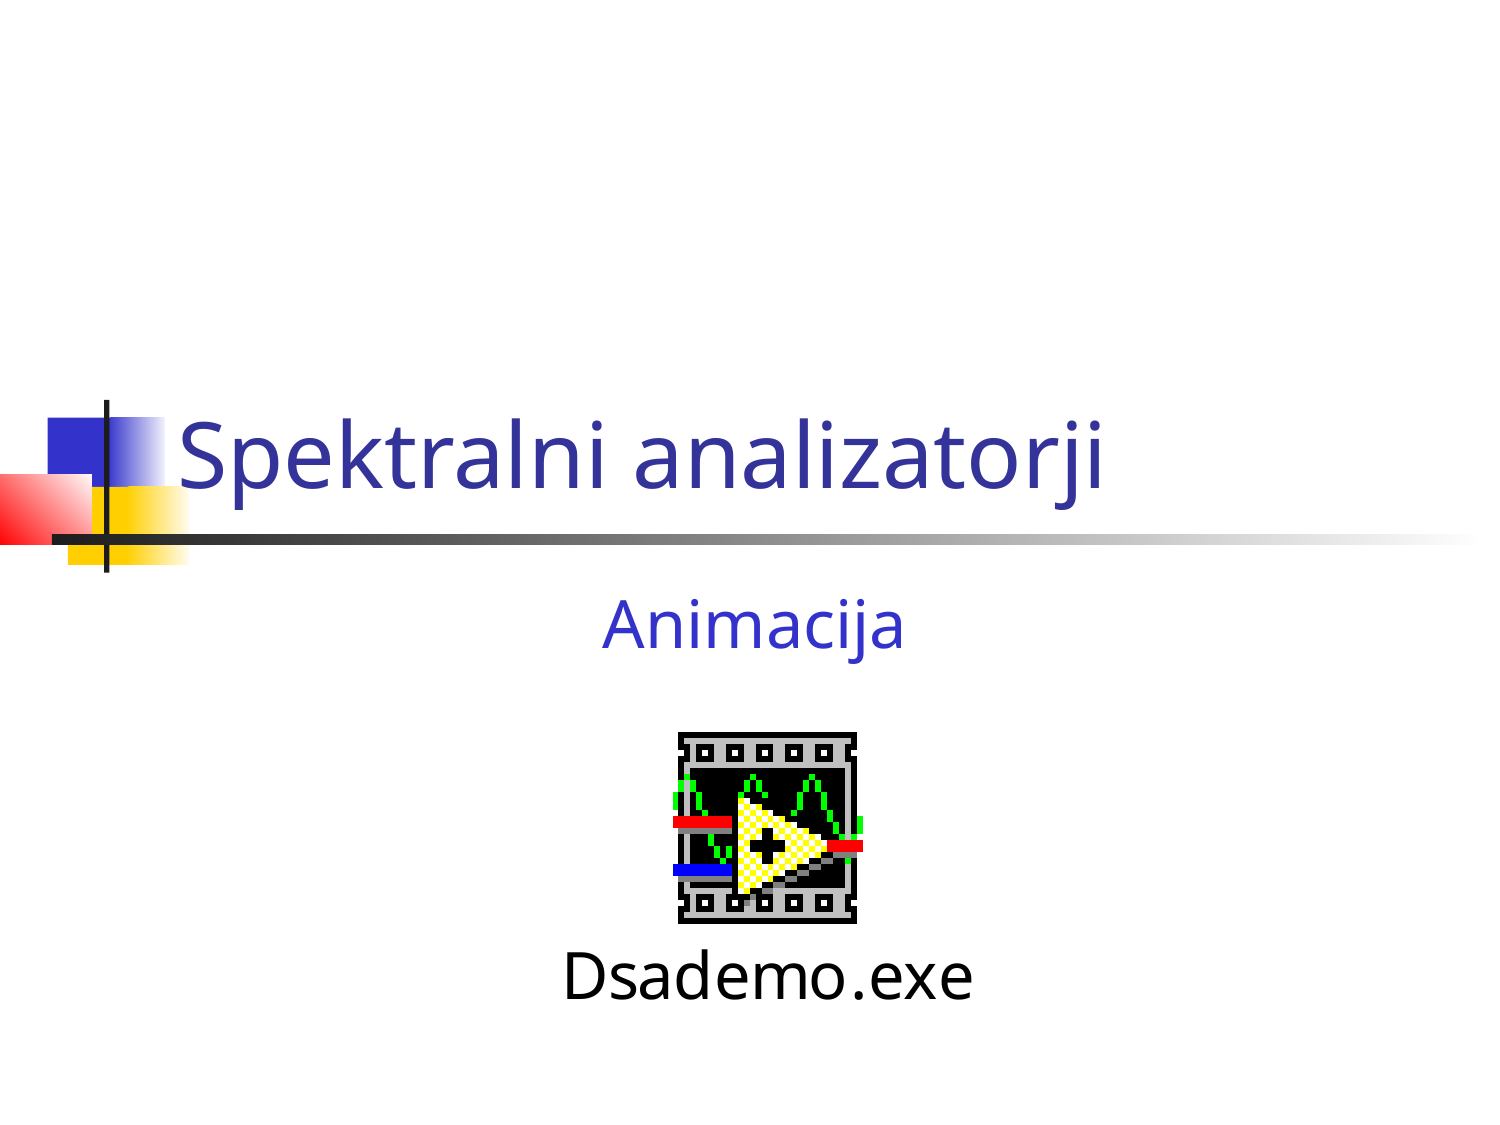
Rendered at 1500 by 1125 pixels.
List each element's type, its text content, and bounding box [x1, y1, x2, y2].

title Spektralni analizatorji [162, 274, 1438, 515]
chart [525, 732, 1010, 1031]
subtitle Animacija [230, 574, 1281, 862]
